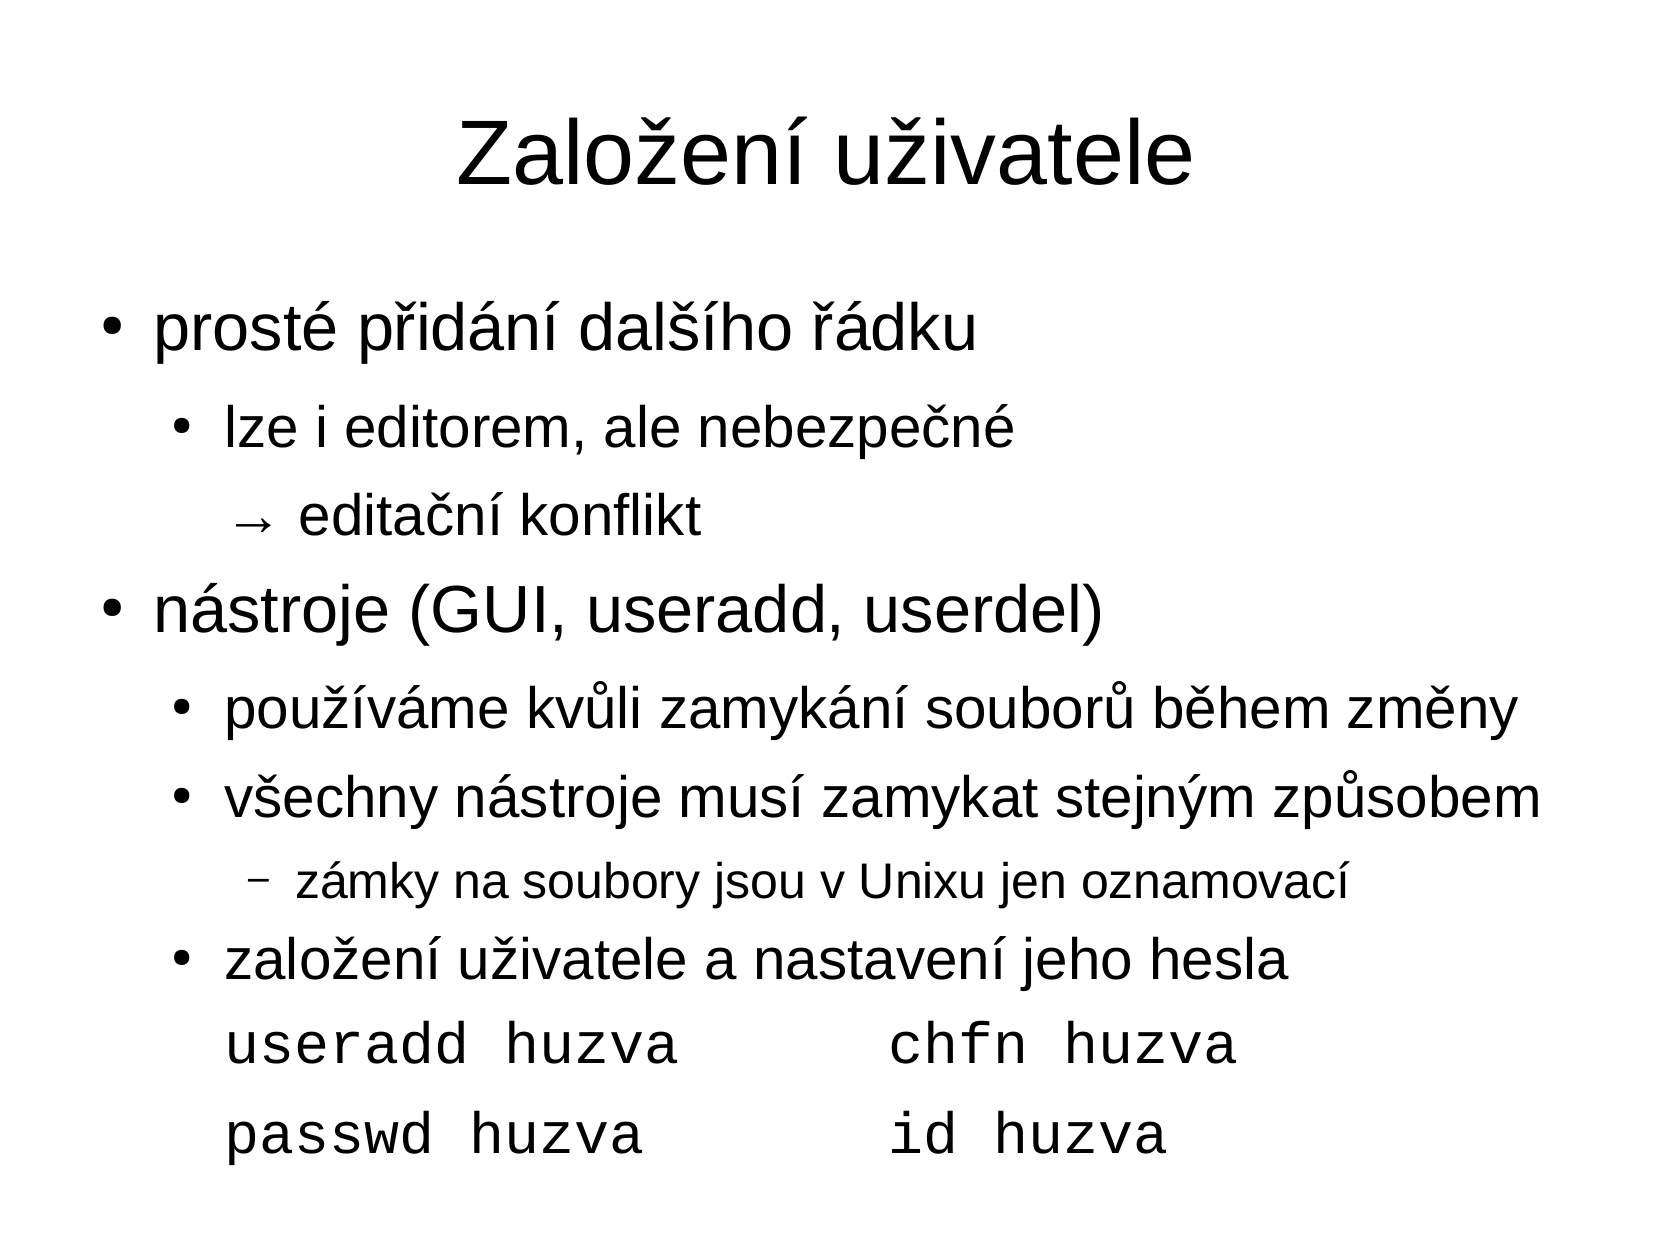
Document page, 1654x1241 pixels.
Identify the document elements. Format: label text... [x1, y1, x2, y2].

title Založení uživatele [82, 56, 1571, 250]
list prosté přidání dalšího řádku lze i editorem, ale nebezpečné → editační konflikt nástroje (GUI, useradd, userdel) používáme kvůli zamykání souborů během změny všechny nástroje musí zamykat stejným způsobem zámky na soubory jsou v Unixu jen oznamovací založení uživatele a nastavení jeho hesla useradd huzva chfn huzva passwd huzva id huzva [82, 290, 1571, 1172]
